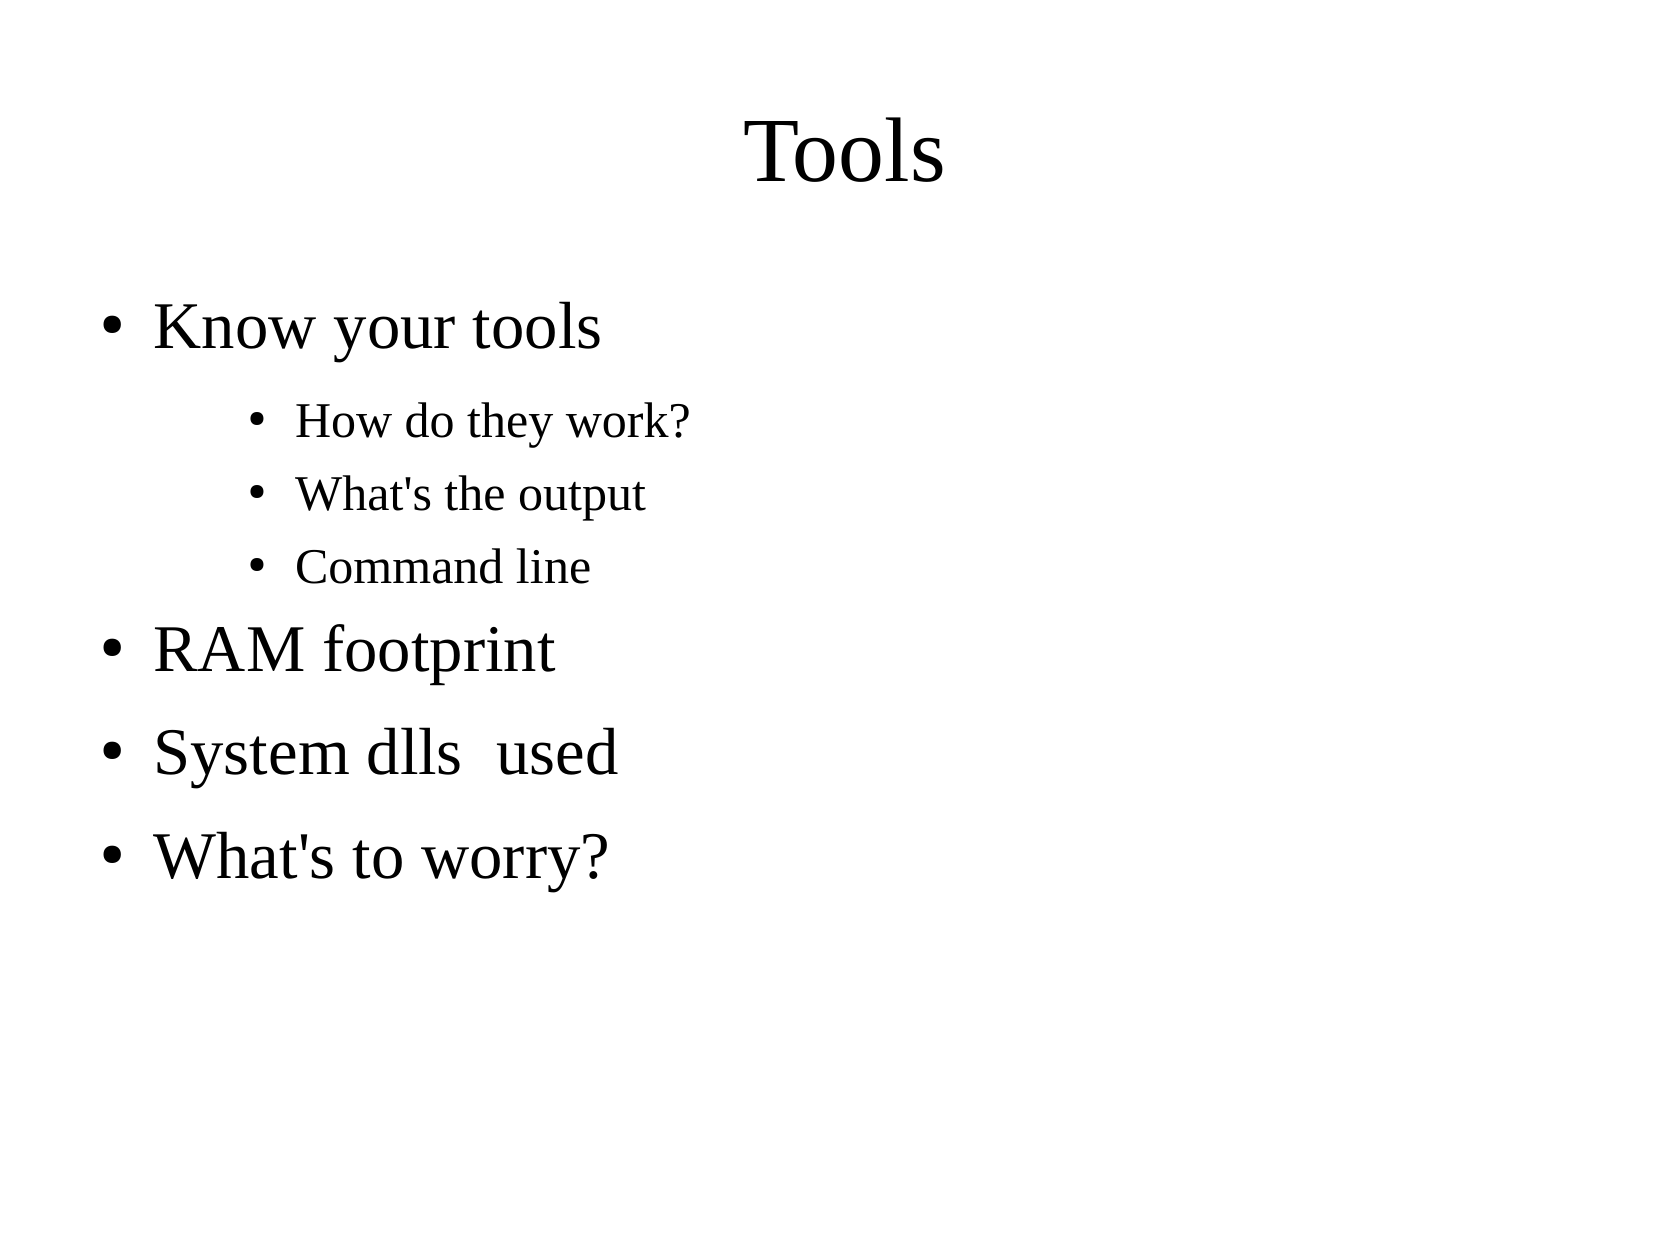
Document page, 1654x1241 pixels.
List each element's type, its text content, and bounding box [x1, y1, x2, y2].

list Know your tools How do they work? What's the output Command line RAM footprint System dlls used What's to worry? [82, 289, 1571, 1026]
title Tools [82, 41, 1571, 249]
